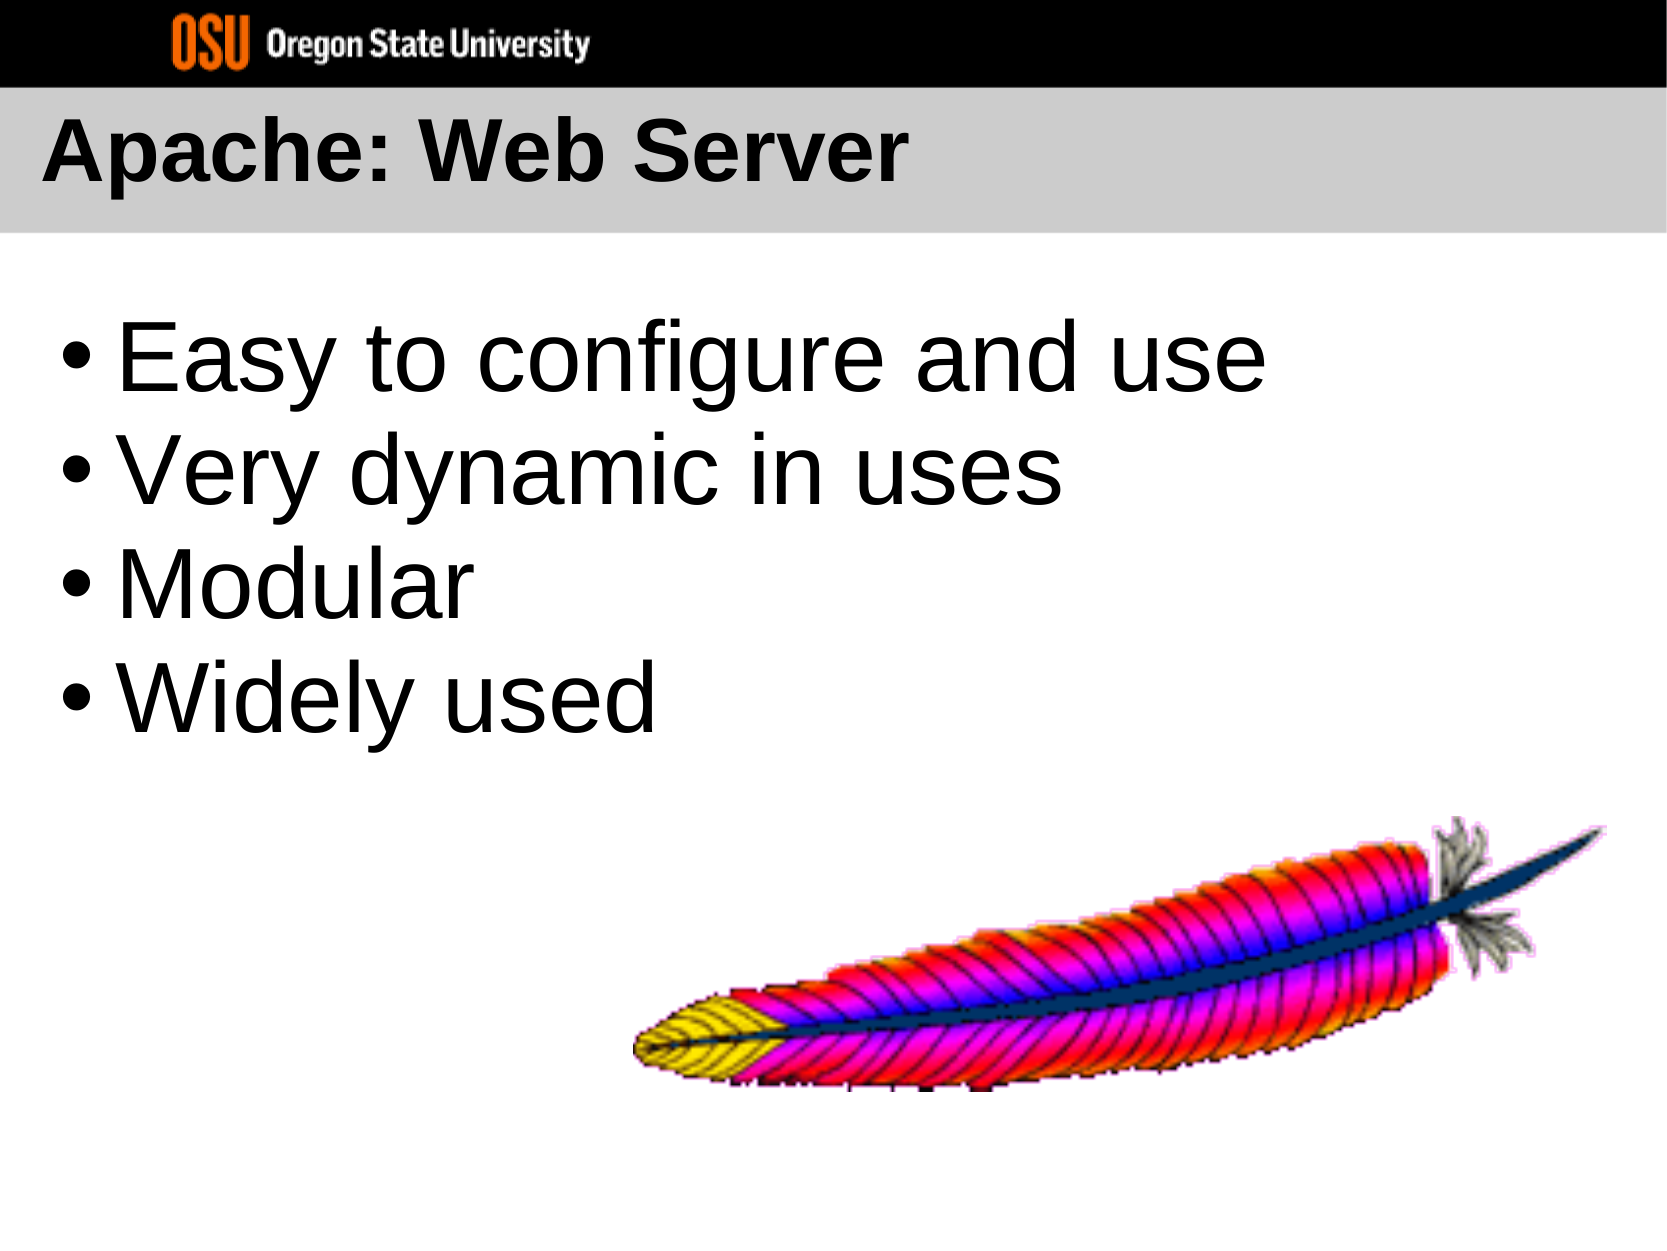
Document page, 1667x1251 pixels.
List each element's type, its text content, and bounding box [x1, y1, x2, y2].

list Easy to configure and use Very dynamic in uses Modular Widely used [40, 300, 1627, 1201]
picture [0, 0, 1667, 1251]
title Apache: Web Server [40, 99, 1625, 249]
